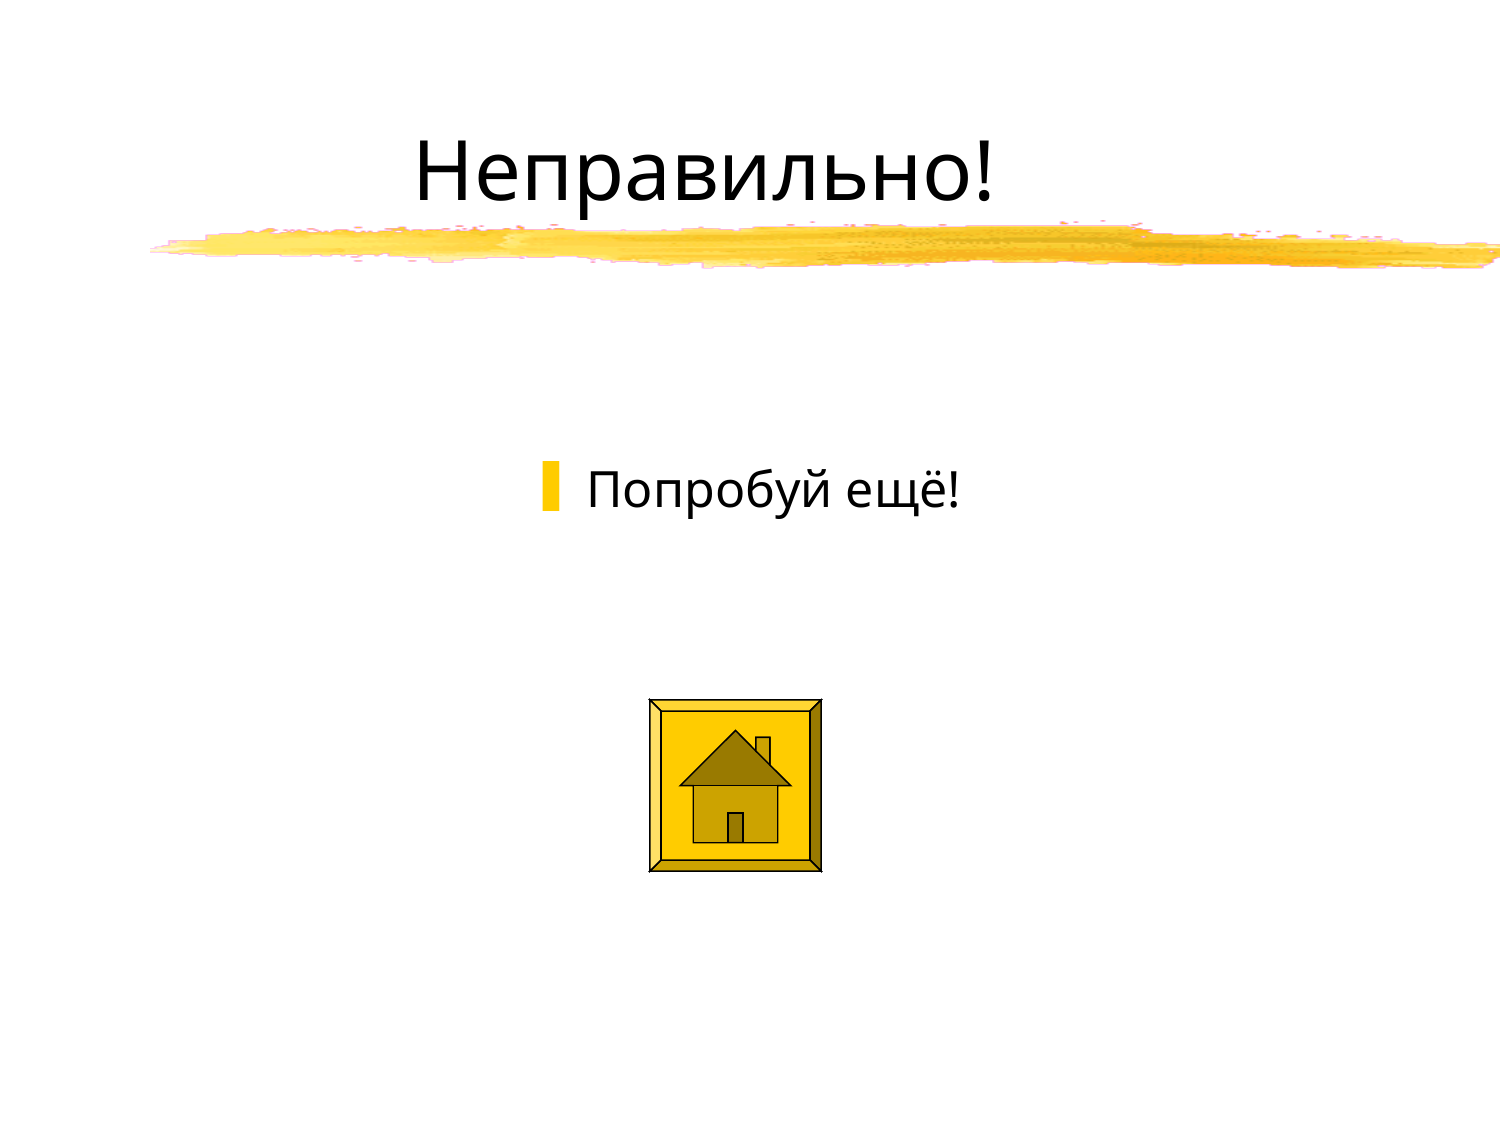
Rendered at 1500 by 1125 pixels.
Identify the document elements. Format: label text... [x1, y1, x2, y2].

picture [150, 215, 1500, 279]
list Попробуй ещё! [162, 450, 1330, 629]
title Неправильно! [66, 37, 1342, 225]
text_box [651, 699, 822, 872]
